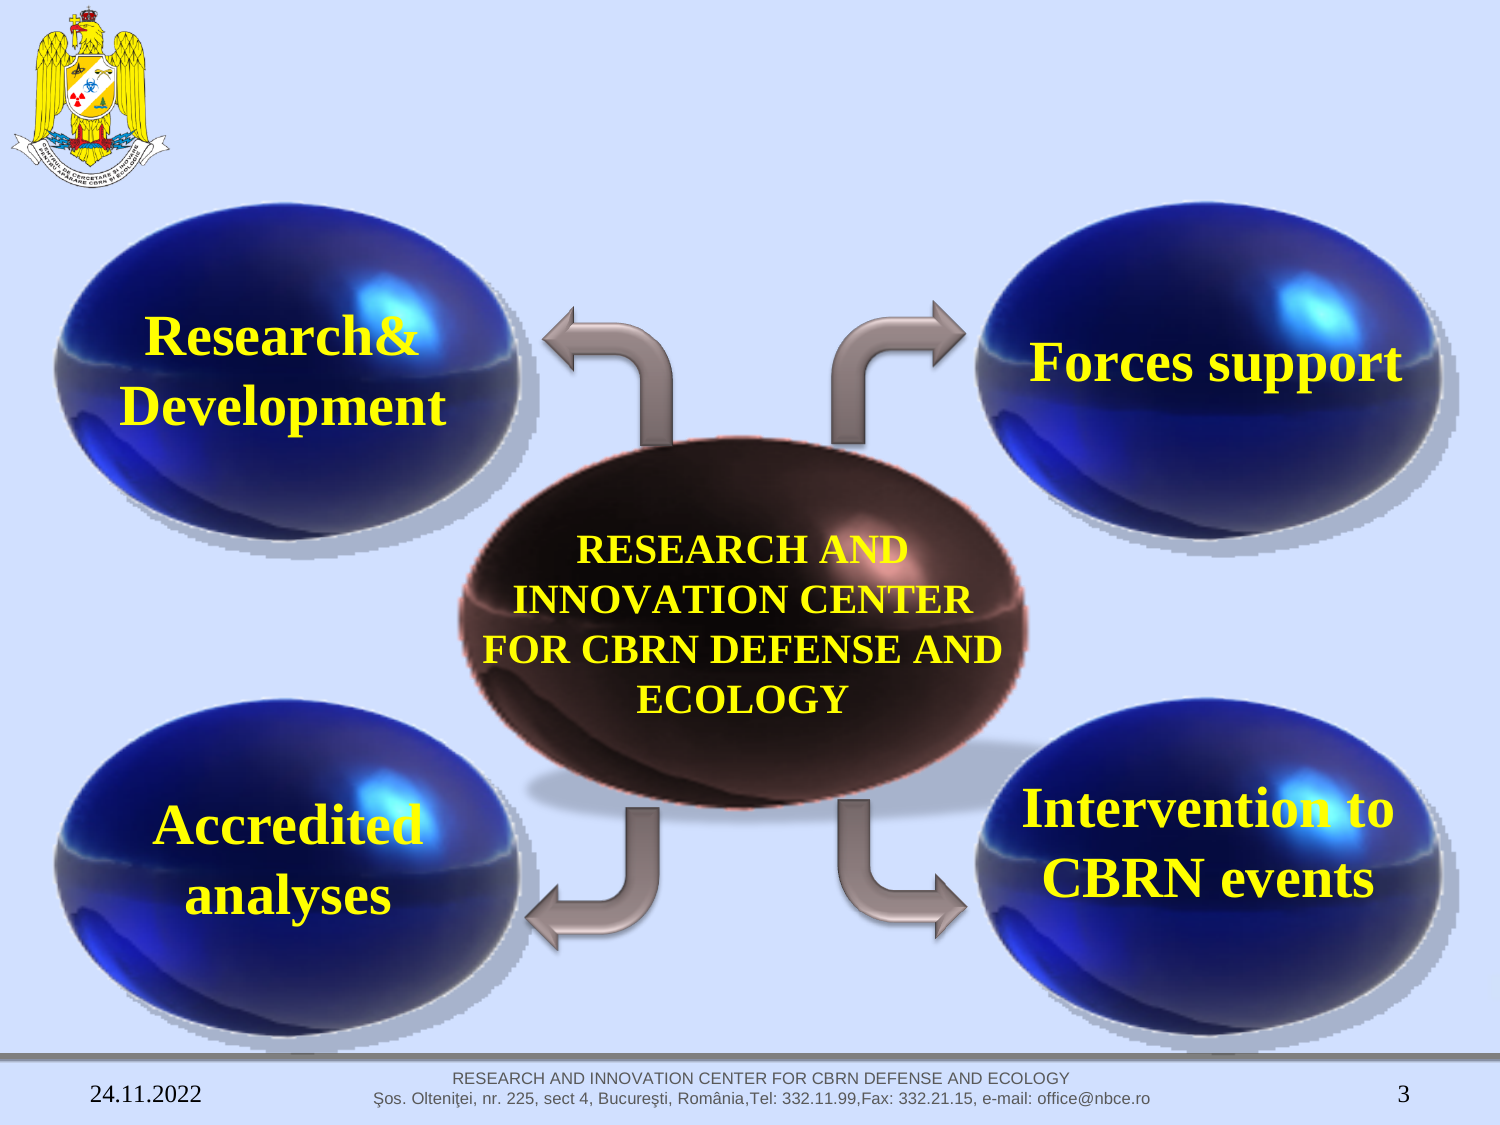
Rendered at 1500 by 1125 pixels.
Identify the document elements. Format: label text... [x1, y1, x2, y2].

picture [0, 0, 1500, 1054]
text_box RESEARCH AND INNOVATION CENTER FOR CBRN DEFENSE AND ECOLOGY [464, 513, 1022, 730]
text_box 24.11.2022 [75, 1070, 266, 1123]
text_box Research& Development [88, 289, 479, 445]
text_box Intervention to CBRN events [984, 761, 1433, 918]
picture [0, 1063, 1500, 1125]
text_box Accredited analyses [58, 778, 519, 934]
text_box <number> [1246, 1071, 1426, 1123]
text_box Forces support [1003, 315, 1430, 401]
text_box RESEARCH AND INNOVATION CENTER FOR CBRN DEFENSE AND ECOLOGY Şos. Olteniţei, nr. 225, sect 4, Bucureşti, România,Tel: 332.11.99,Fax: 332.21.15, e-mail: office@nbce.ro [289, 1057, 1235, 1118]
